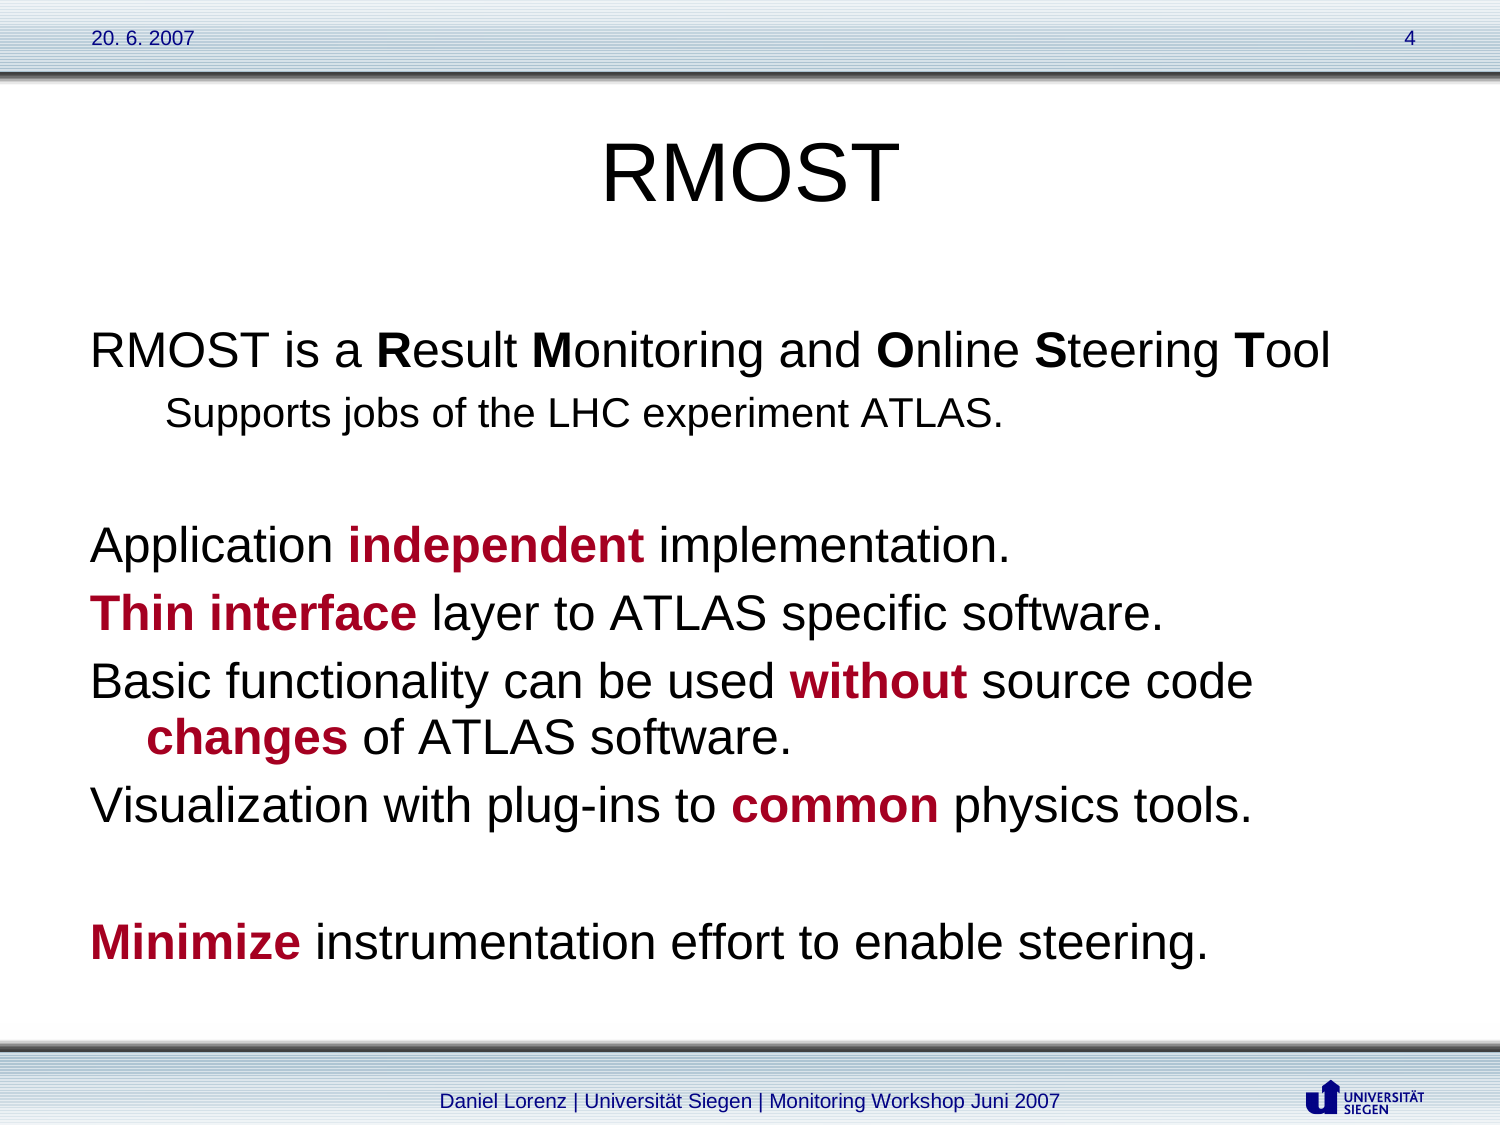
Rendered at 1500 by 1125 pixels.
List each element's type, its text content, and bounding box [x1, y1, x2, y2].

title RMOST [76, 90, 1425, 256]
picture [0, 1023, 1500, 1125]
list RMOST is a Result Monitoring and Online Steering Tool Supports jobs of the LHC experiment ATLAS. Application independent implementation. Thin interface layer to ATLAS specific software. Basic functionality can be used without source code changes of ATLAS software. Visualization with plug-ins to common physics tools. Minimize instrumentation effort to enable steering. [75, 314, 1426, 1024]
picture [0, 0, 1500, 102]
